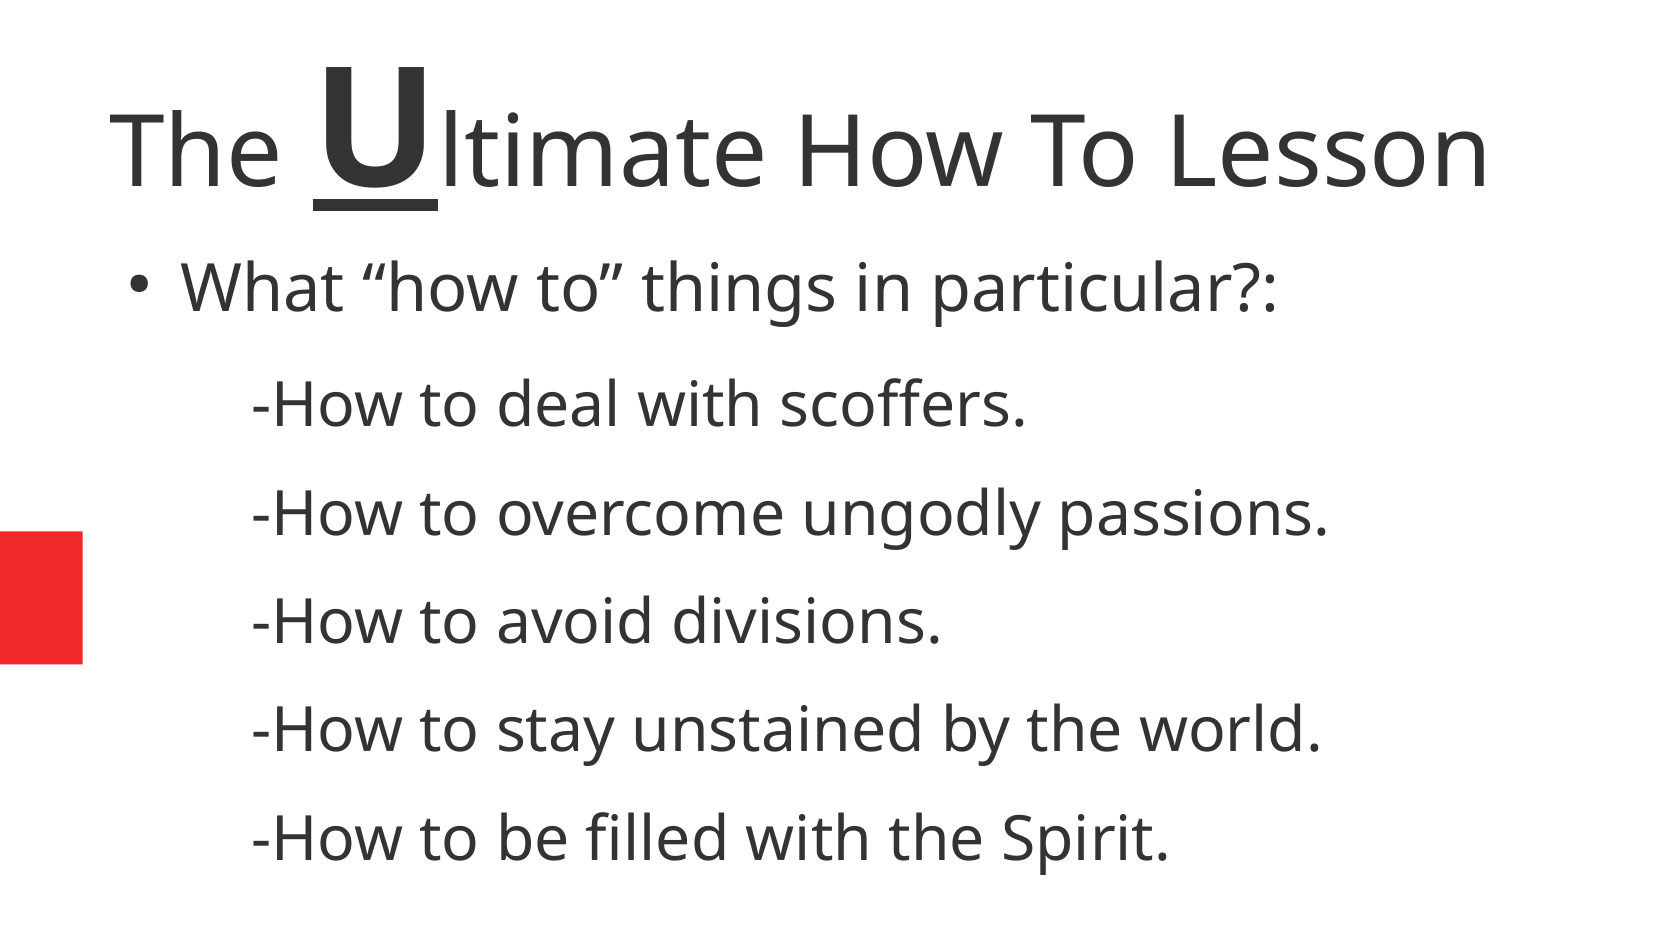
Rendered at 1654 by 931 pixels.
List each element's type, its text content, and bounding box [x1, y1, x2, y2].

list What “how to” things in particular?: -How to deal with scoffers. -How to overcome ungodly passions. -How to avoid divisions. -How to stay unstained by the world. -How to be filled with the Spirit. [109, 240, 1636, 901]
title The Ultimate How To Lesson [109, 3, 1516, 239]
